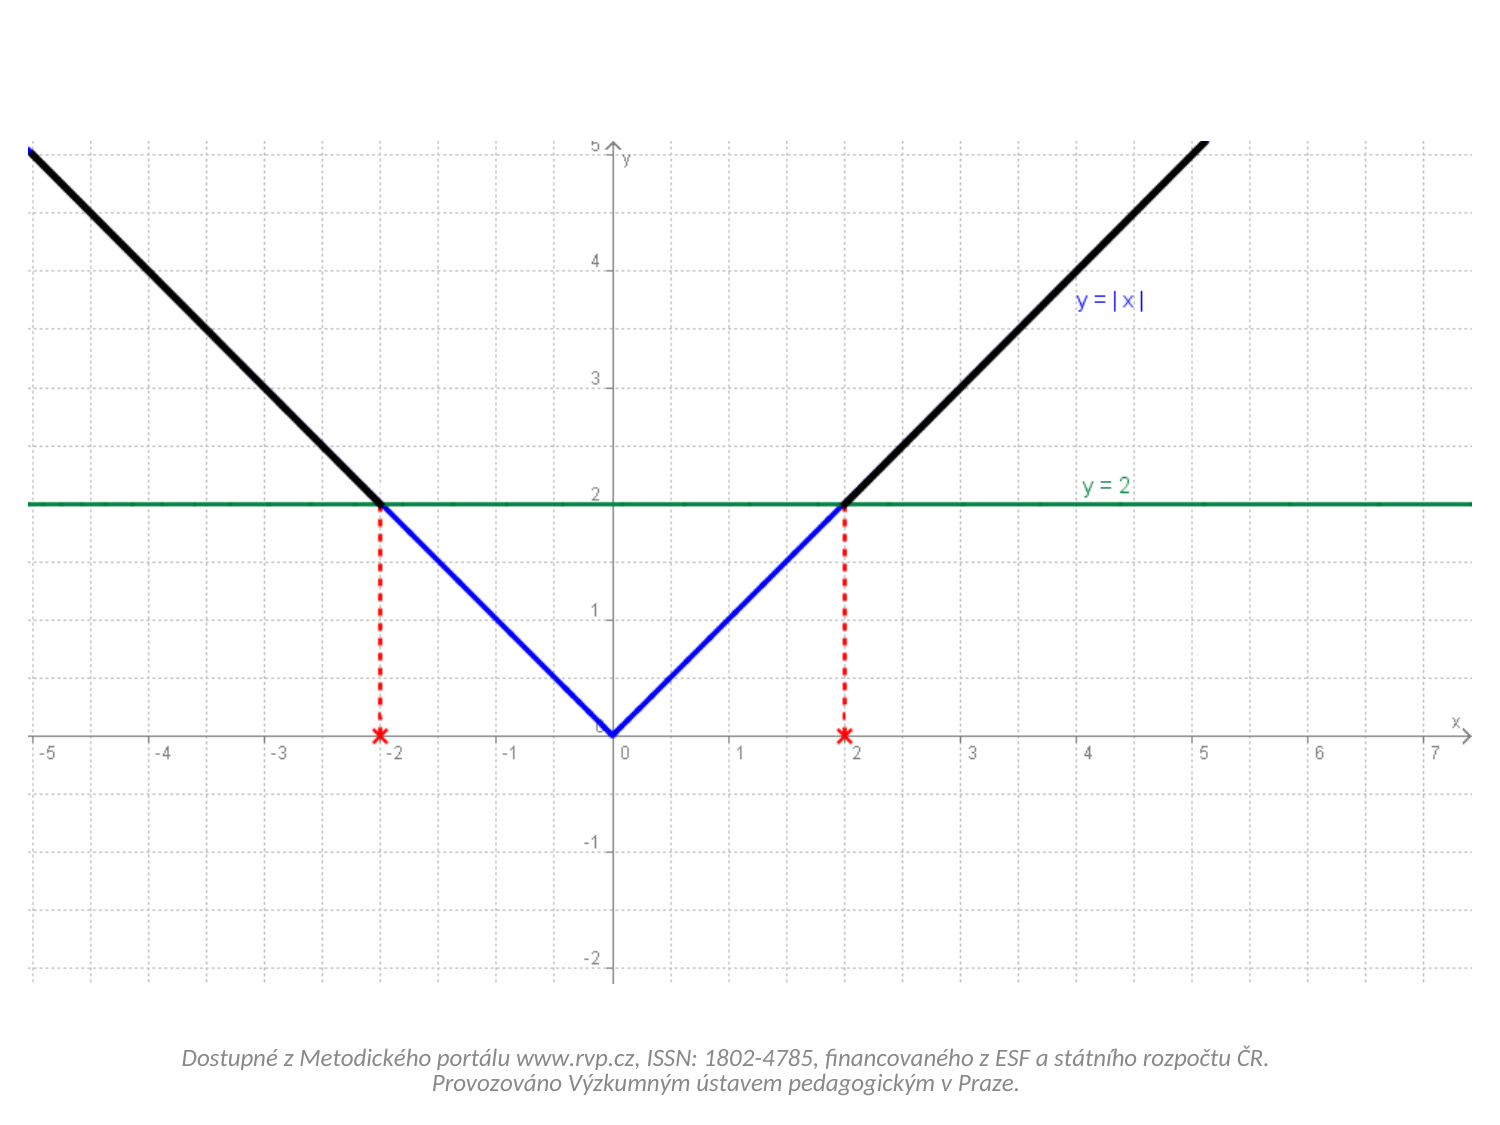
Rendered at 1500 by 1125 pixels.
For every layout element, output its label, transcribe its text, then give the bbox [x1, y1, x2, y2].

picture [28, 141, 1472, 984]
text_box Dostupné z Metodického portálu www.rvp.cz, ISSN: 1802-4785, financovaného z ESF a státního rozpočtu ČR. Provozováno Výzkumným ústavem pedagogickým v Praze. [105, 1042, 1348, 1103]
